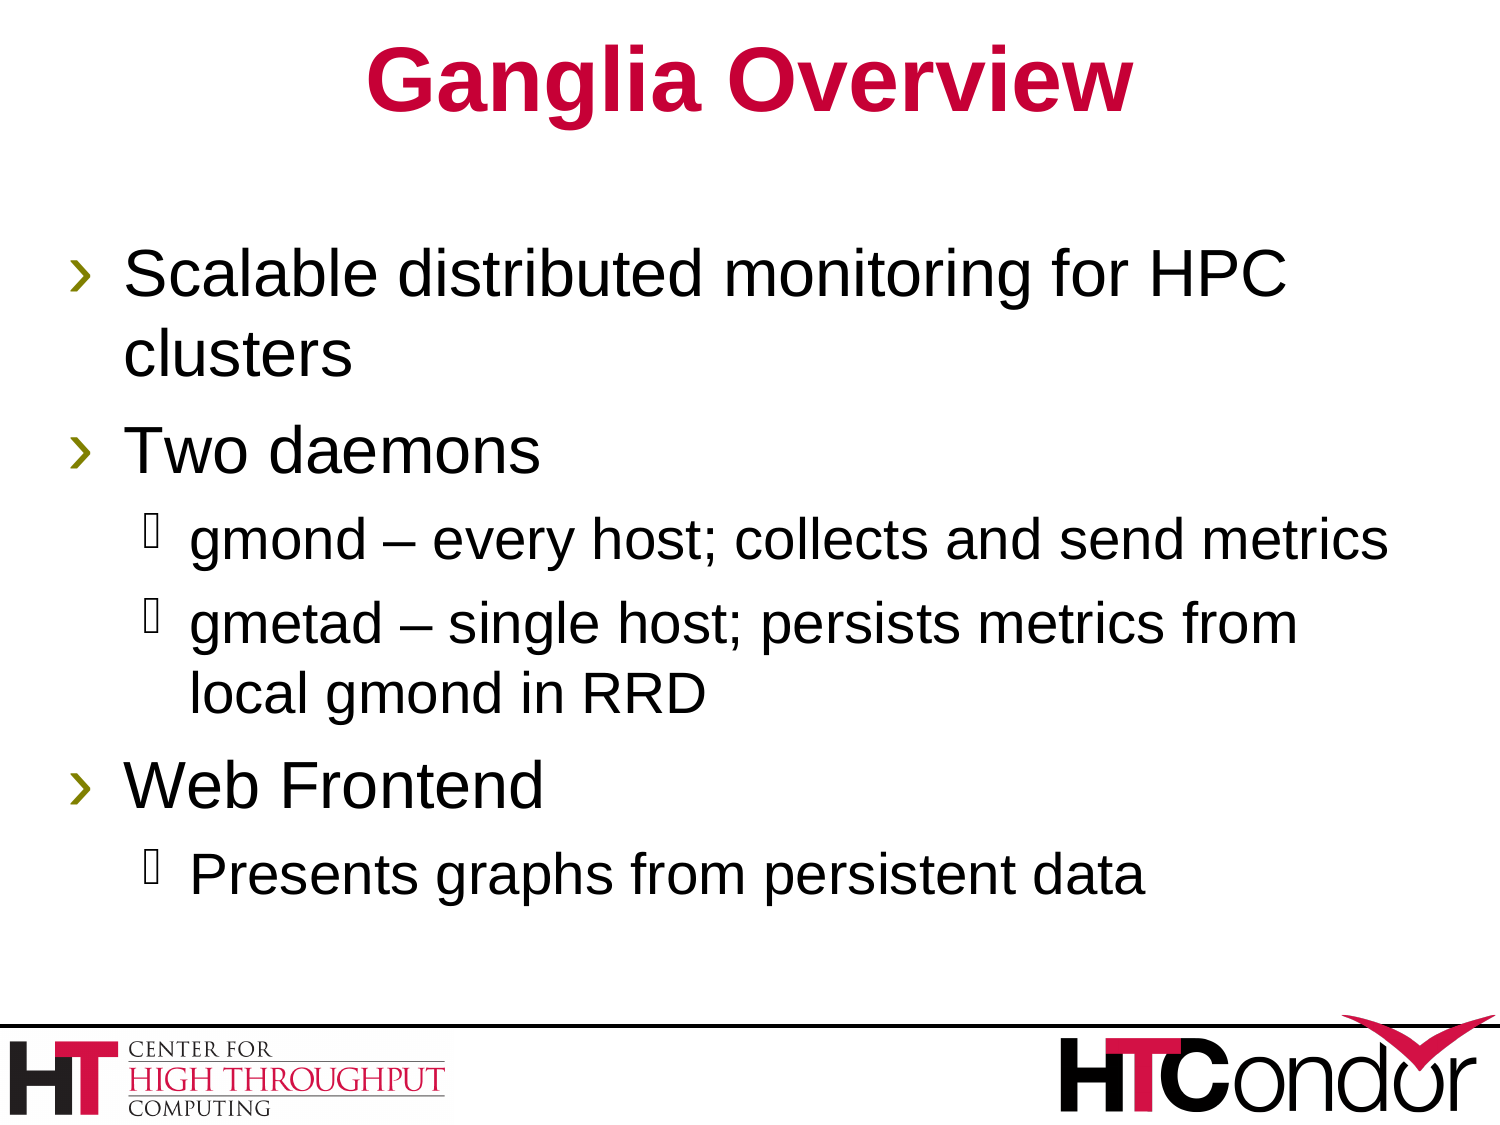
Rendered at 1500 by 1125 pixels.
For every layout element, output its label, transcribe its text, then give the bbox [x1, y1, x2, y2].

picture [0, 1029, 454, 1125]
list Scalable distributed monitoring for HPC clusters Two daemons gmond – every host; collects and send metrics gmetad – single host; persists metrics from local gmond in RRD Web Frontend Presents graphs from persistent data [52, 222, 1431, 916]
picture [1055, 1014, 1500, 1119]
title Ganglia Overview [0, 0, 1500, 150]
